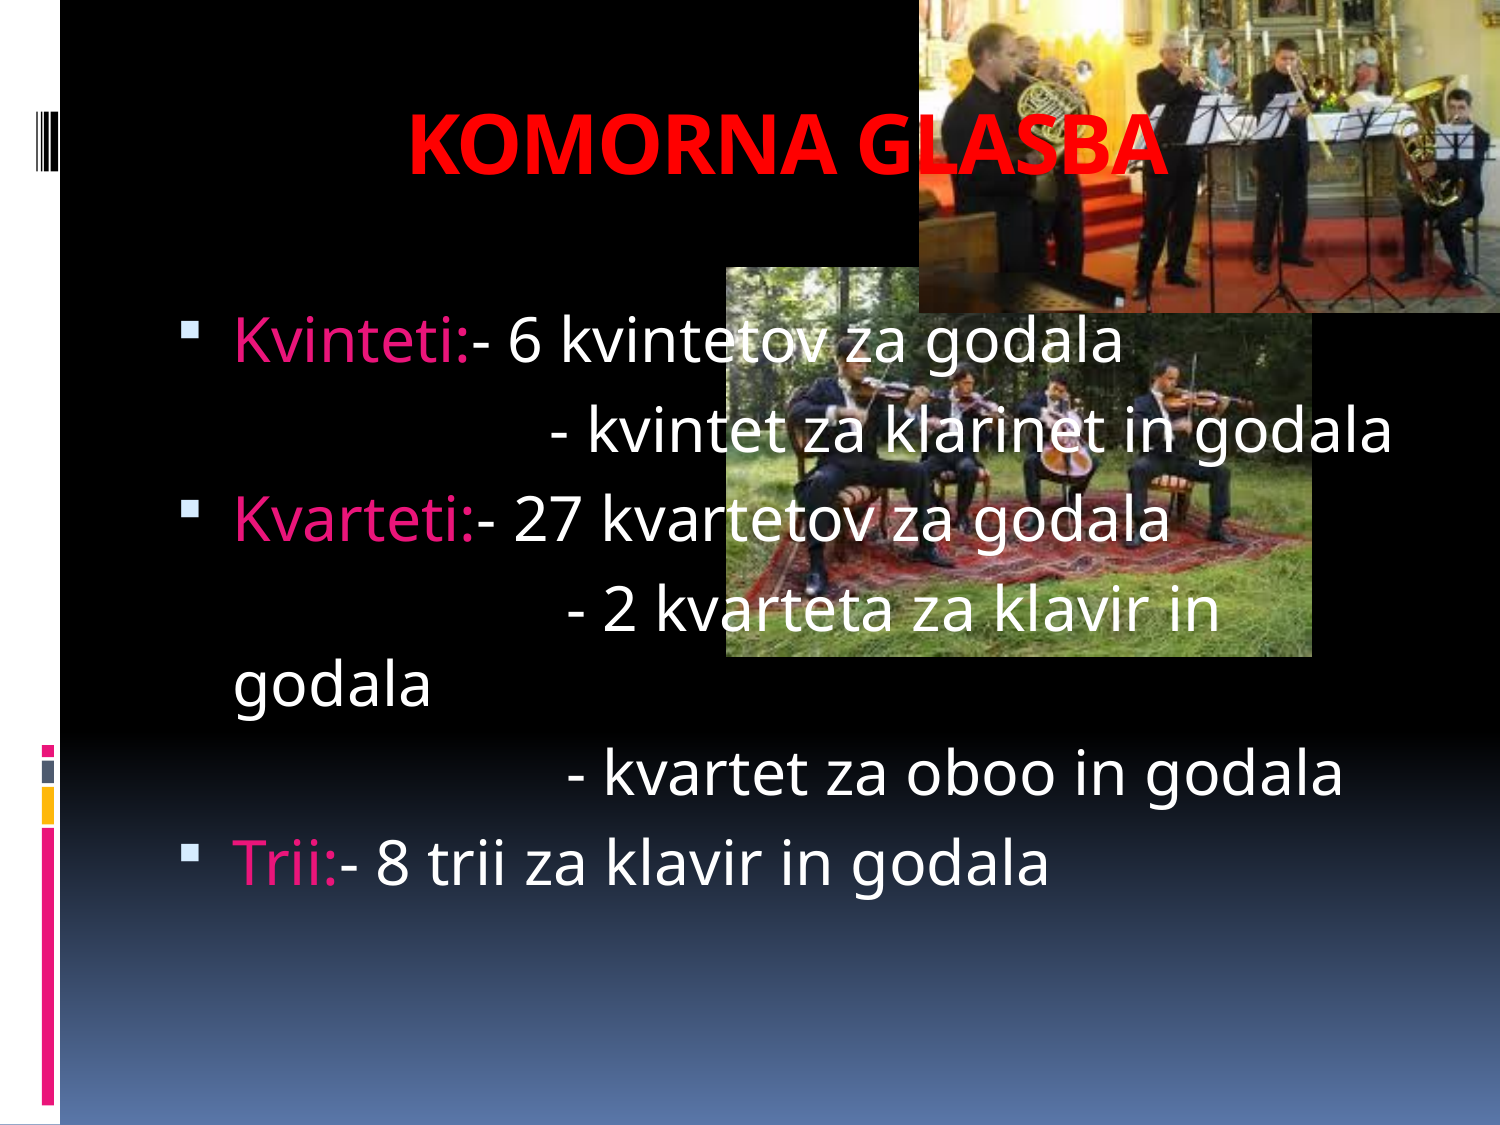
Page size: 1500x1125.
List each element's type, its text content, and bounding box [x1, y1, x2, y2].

title KOMORNA GLASBA [150, 84, 1425, 235]
list Kvinteti:- 6 kvintetov za godala - kvintet za klarinet in godala Kvarteti:- 27 kvartetov za godala - 2 kvarteta za klavir in godala - kvartet za oboo in godala Trii:- 8 trii za klavir in godala [150, 292, 1425, 1043]
picture [726, 0, 1500, 313]
